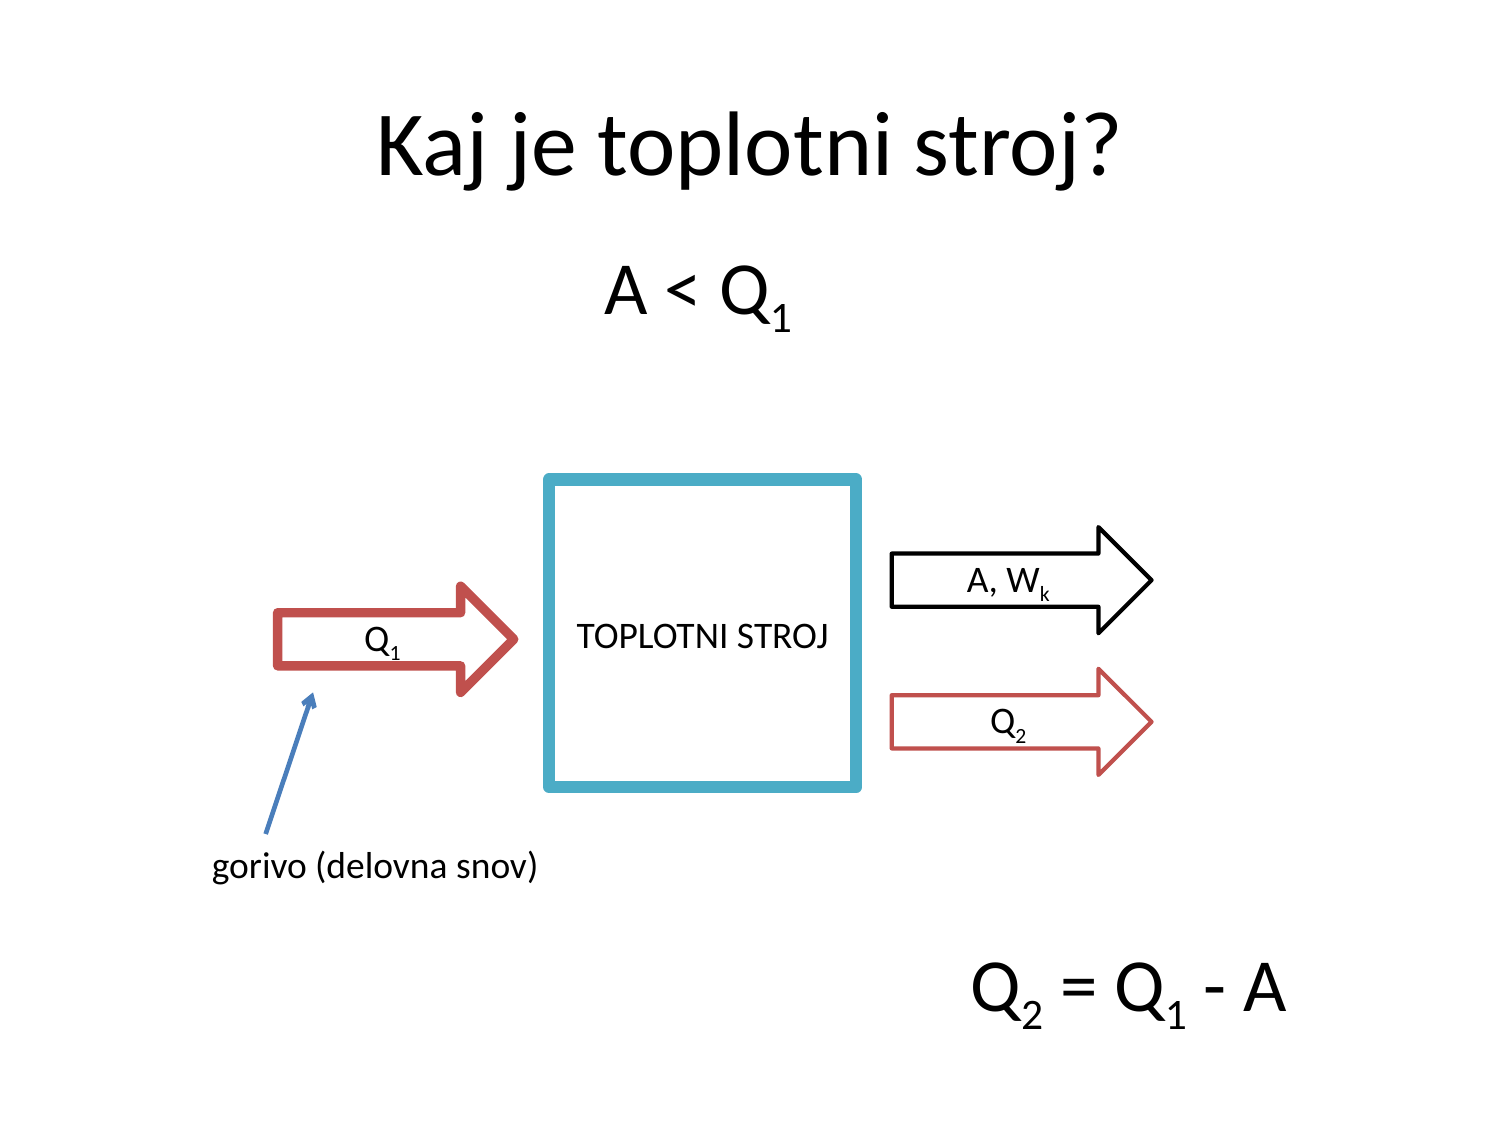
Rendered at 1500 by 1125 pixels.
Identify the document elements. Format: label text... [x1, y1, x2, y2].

text_box Q1 [277, 586, 514, 693]
text_box Q2 = Q1 - A [955, 928, 1303, 1046]
text_box TOPLOTNI STROJ [549, 479, 857, 787]
list [75, 262, 1425, 1005]
text_box gorivo (delovna snov) [197, 834, 554, 894]
text_box Q2 [891, 668, 1152, 775]
text_box A, Wk [891, 527, 1152, 634]
text_box A < Q1 [572, 231, 939, 349]
title Kaj je toplotni stroj? [75, 45, 1425, 233]
